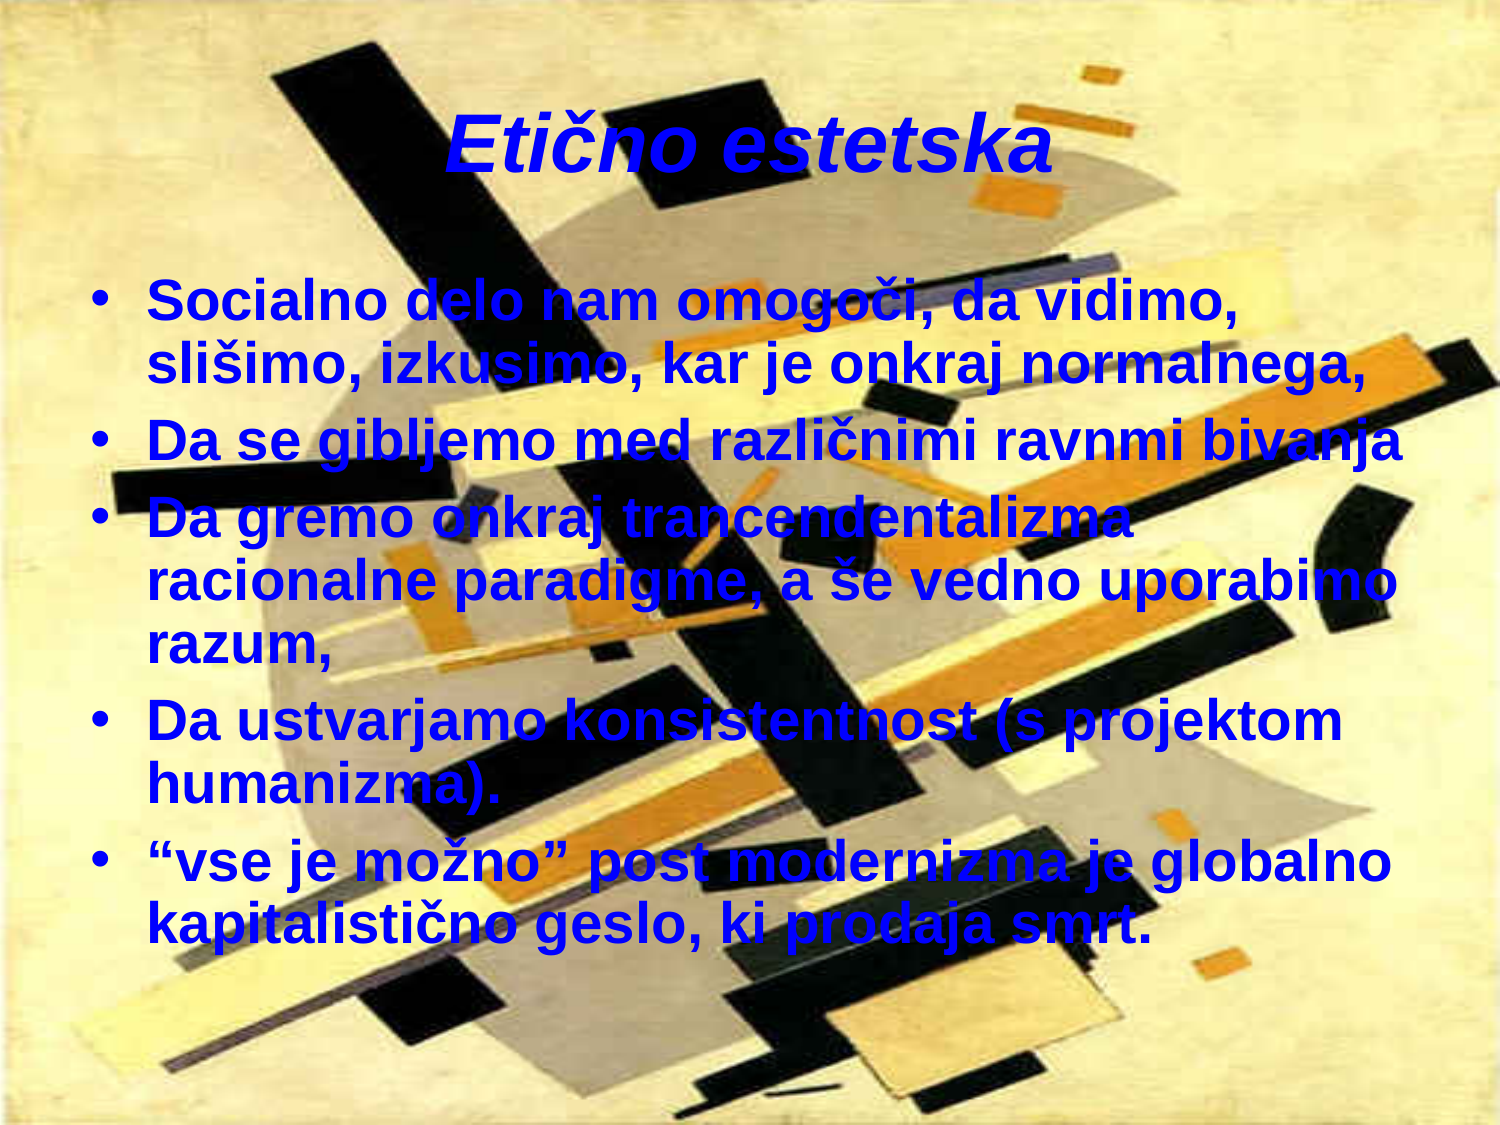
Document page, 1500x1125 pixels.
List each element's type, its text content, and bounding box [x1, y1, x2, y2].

picture [0, 0, 1500, 1125]
title Etično estetska [75, 45, 1426, 233]
list Socialno delo nam omogoči, da vidimo, slišimo, izkusimo, kar je onkraj normalnega, Da se gibljemo med različnimi ravnmi bivanja Da gremo onkraj trancendentalizma racionalne paradigme, a še vedno uporabimo razum, Da ustvarjamo konsistentnost (s projektom humanizma). “vse je možno” post modernizma je globalno kapitalistično geslo, ki prodaja smrt. [75, 262, 1426, 1006]
